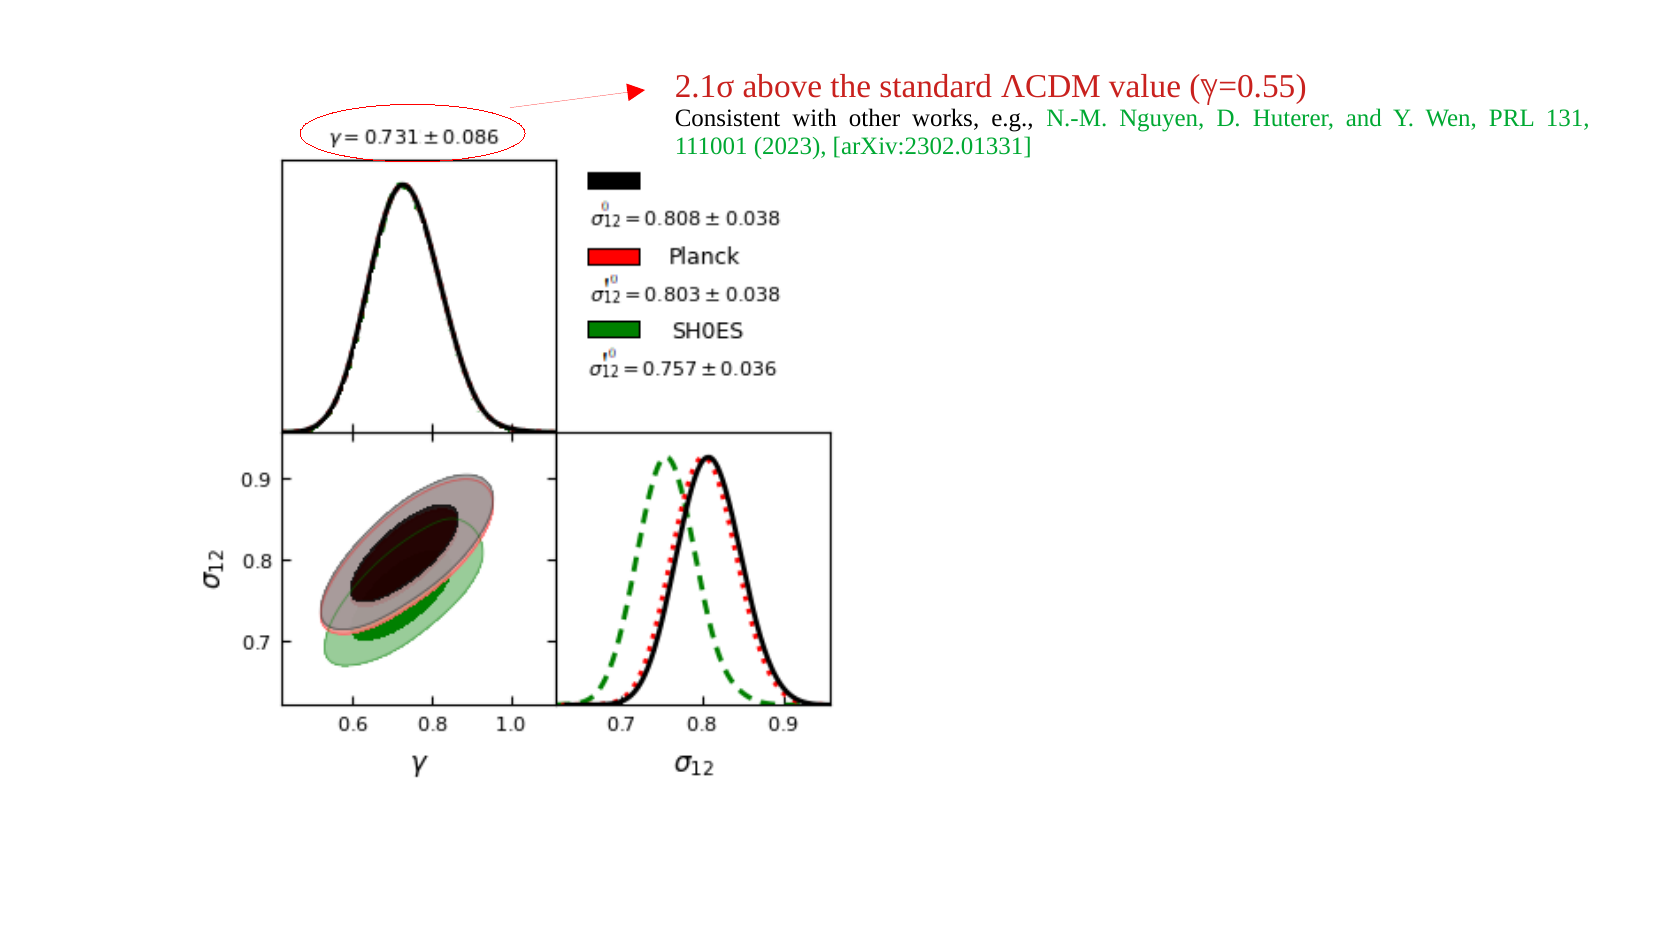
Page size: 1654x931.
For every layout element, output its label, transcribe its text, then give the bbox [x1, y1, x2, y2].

picture [195, 107, 871, 796]
text_box [300, 104, 526, 162]
text_box 2.1σ above the standard ΛCDM value (ℽ=0.55) Consistent with other works, e.g., N.-M. Nguyen, D. Huterer, and Y. Wen, PRL 131, 111001 (2023), [arXiv:2302.01331] [660, 60, 1606, 286]
